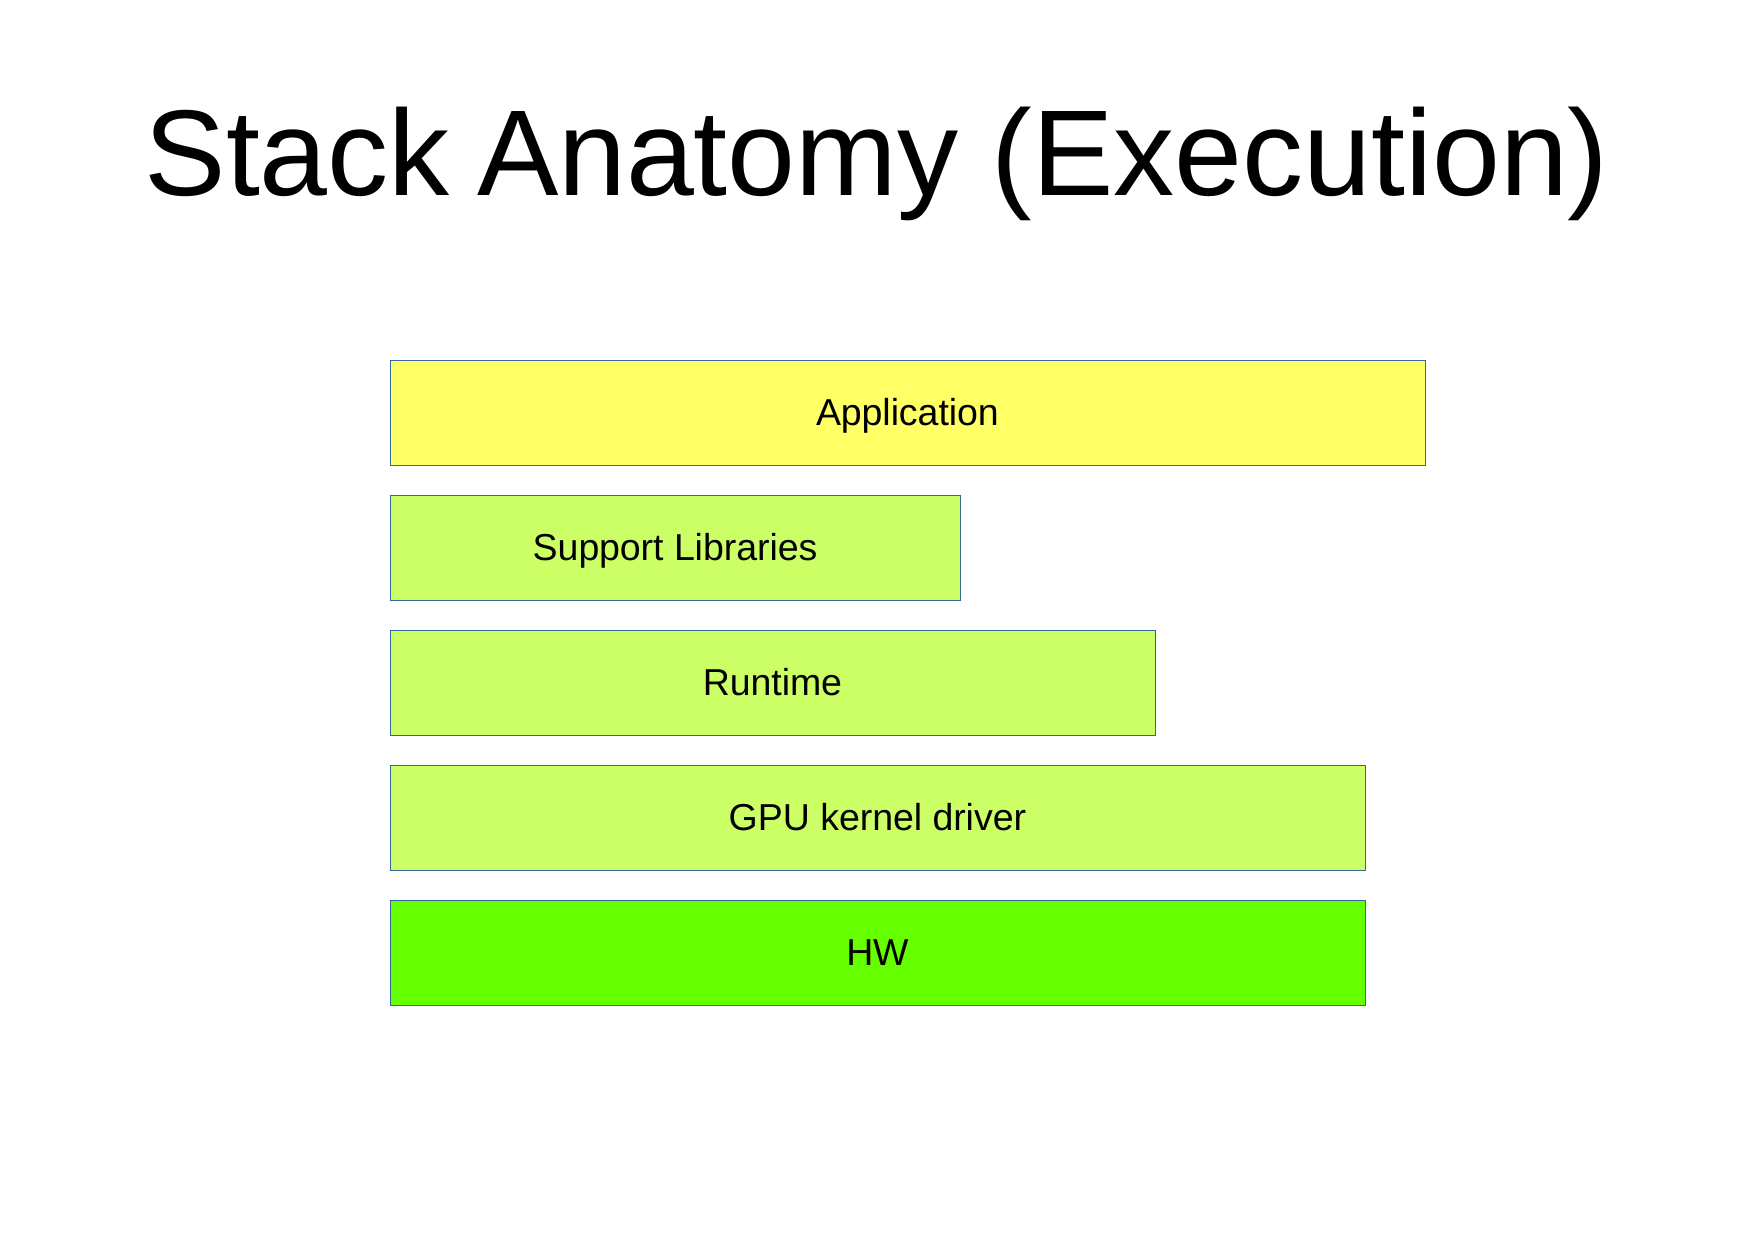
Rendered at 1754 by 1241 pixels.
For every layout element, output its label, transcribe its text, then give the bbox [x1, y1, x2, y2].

title Stack Anatomy (Execution) [87, 49, 1667, 257]
text_box Runtime [390, 630, 1156, 736]
text_box Application [390, 360, 1426, 466]
text_box HW [390, 900, 1366, 1006]
text_box Support Libraries [390, 495, 961, 601]
text_box GPU kernel driver [390, 765, 1366, 871]
